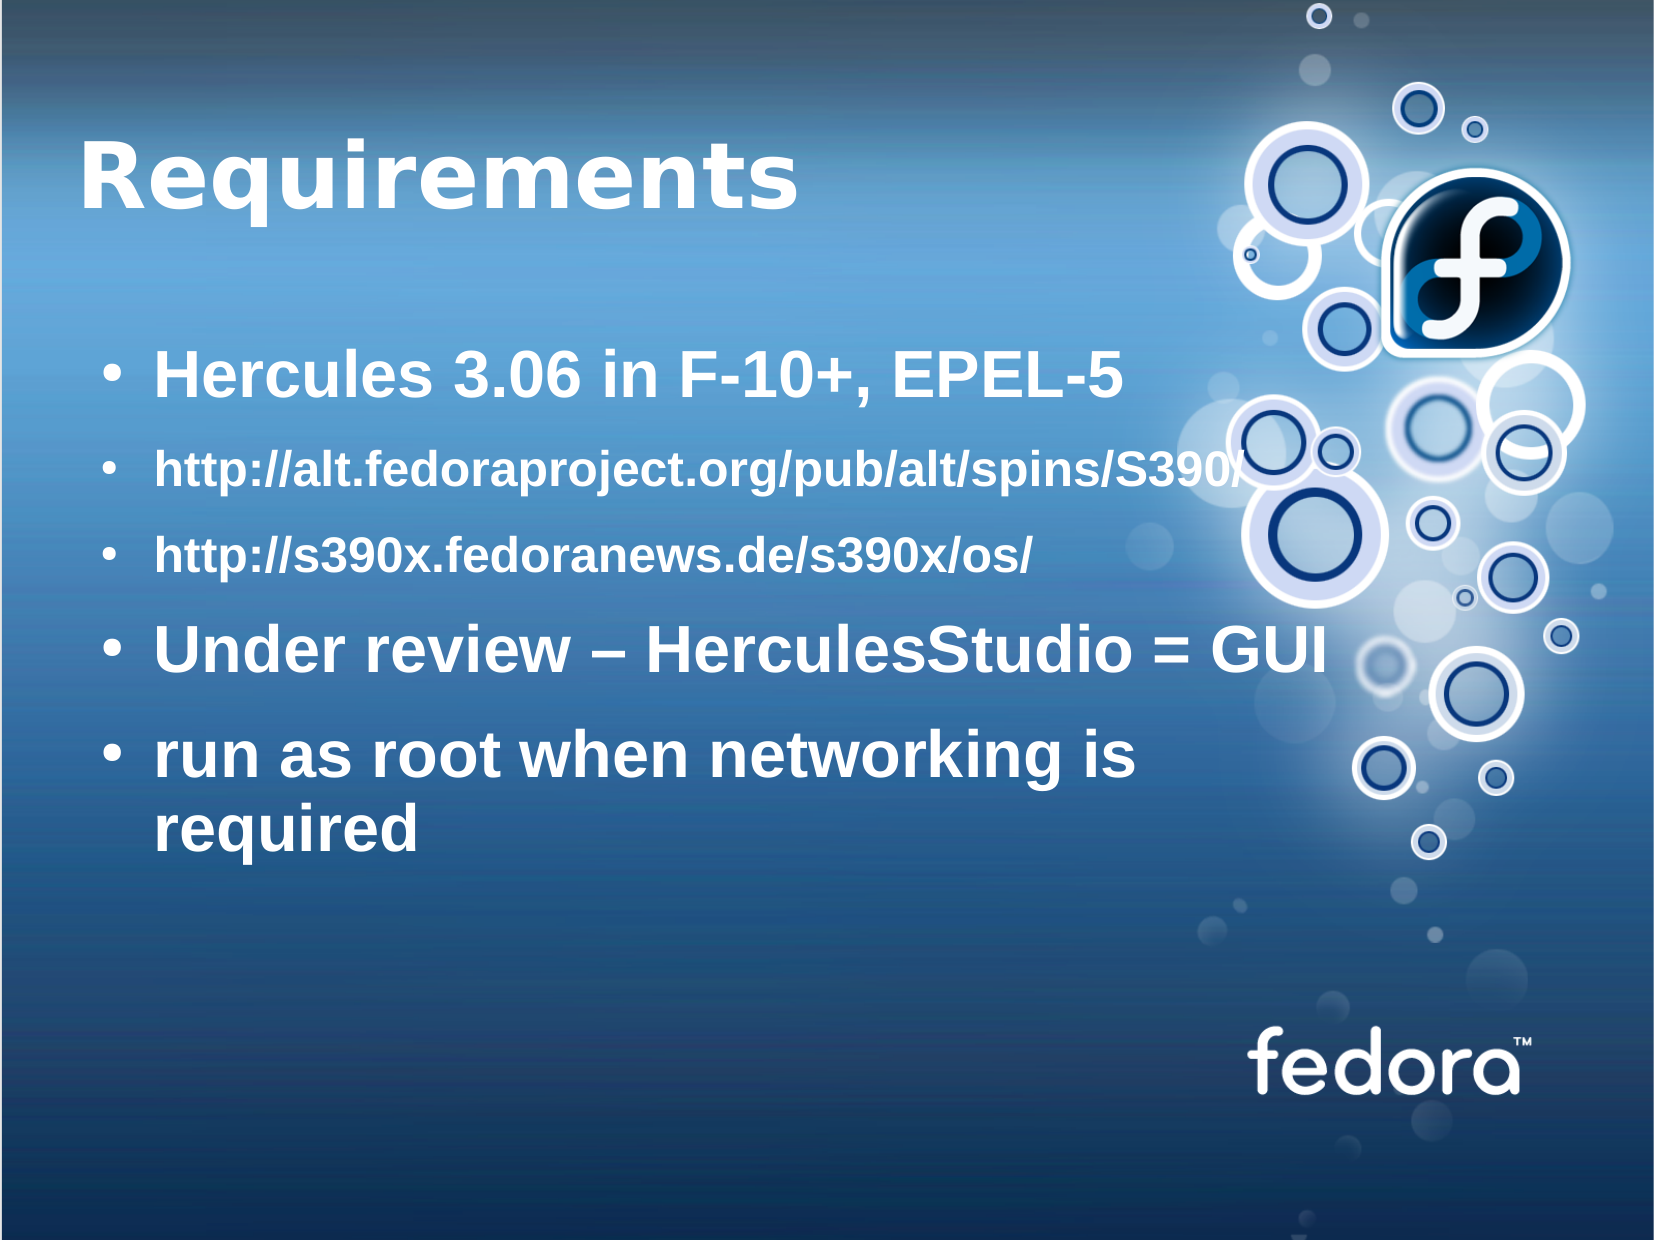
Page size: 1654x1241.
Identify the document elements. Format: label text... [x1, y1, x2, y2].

list Hercules 3.06 in F-10+, EPEL-5 http://alt.fedoraproject.org/pub/alt/spins/S390/ http://s390x.fedoranews.de/s390x/os/ Under review – HerculesStudio = GUI run as root when networking is required [82, 337, 1388, 1156]
picture [1, 0, 1654, 1240]
title Requirements [76, 73, 1565, 281]
